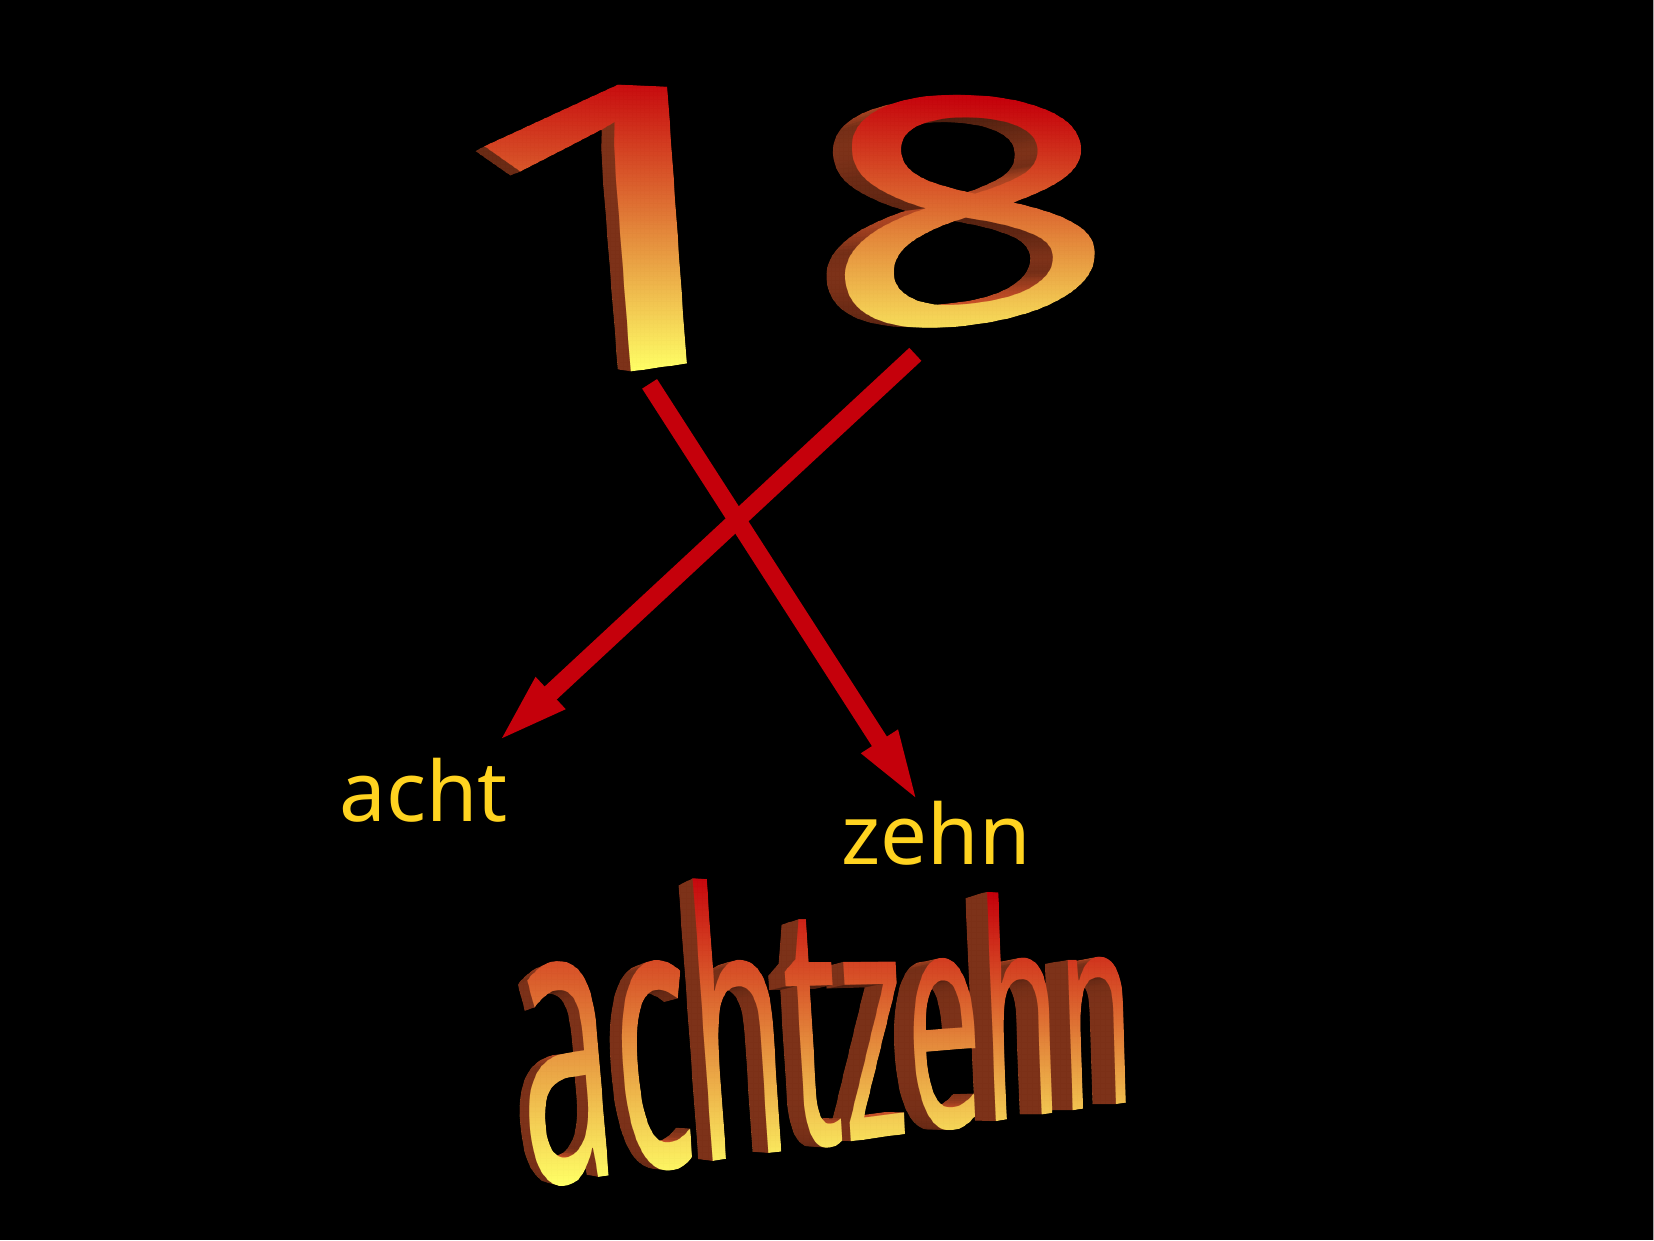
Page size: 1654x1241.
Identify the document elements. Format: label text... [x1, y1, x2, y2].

text_box acht [324, 725, 591, 857]
text_box zehn [826, 767, 1063, 899]
